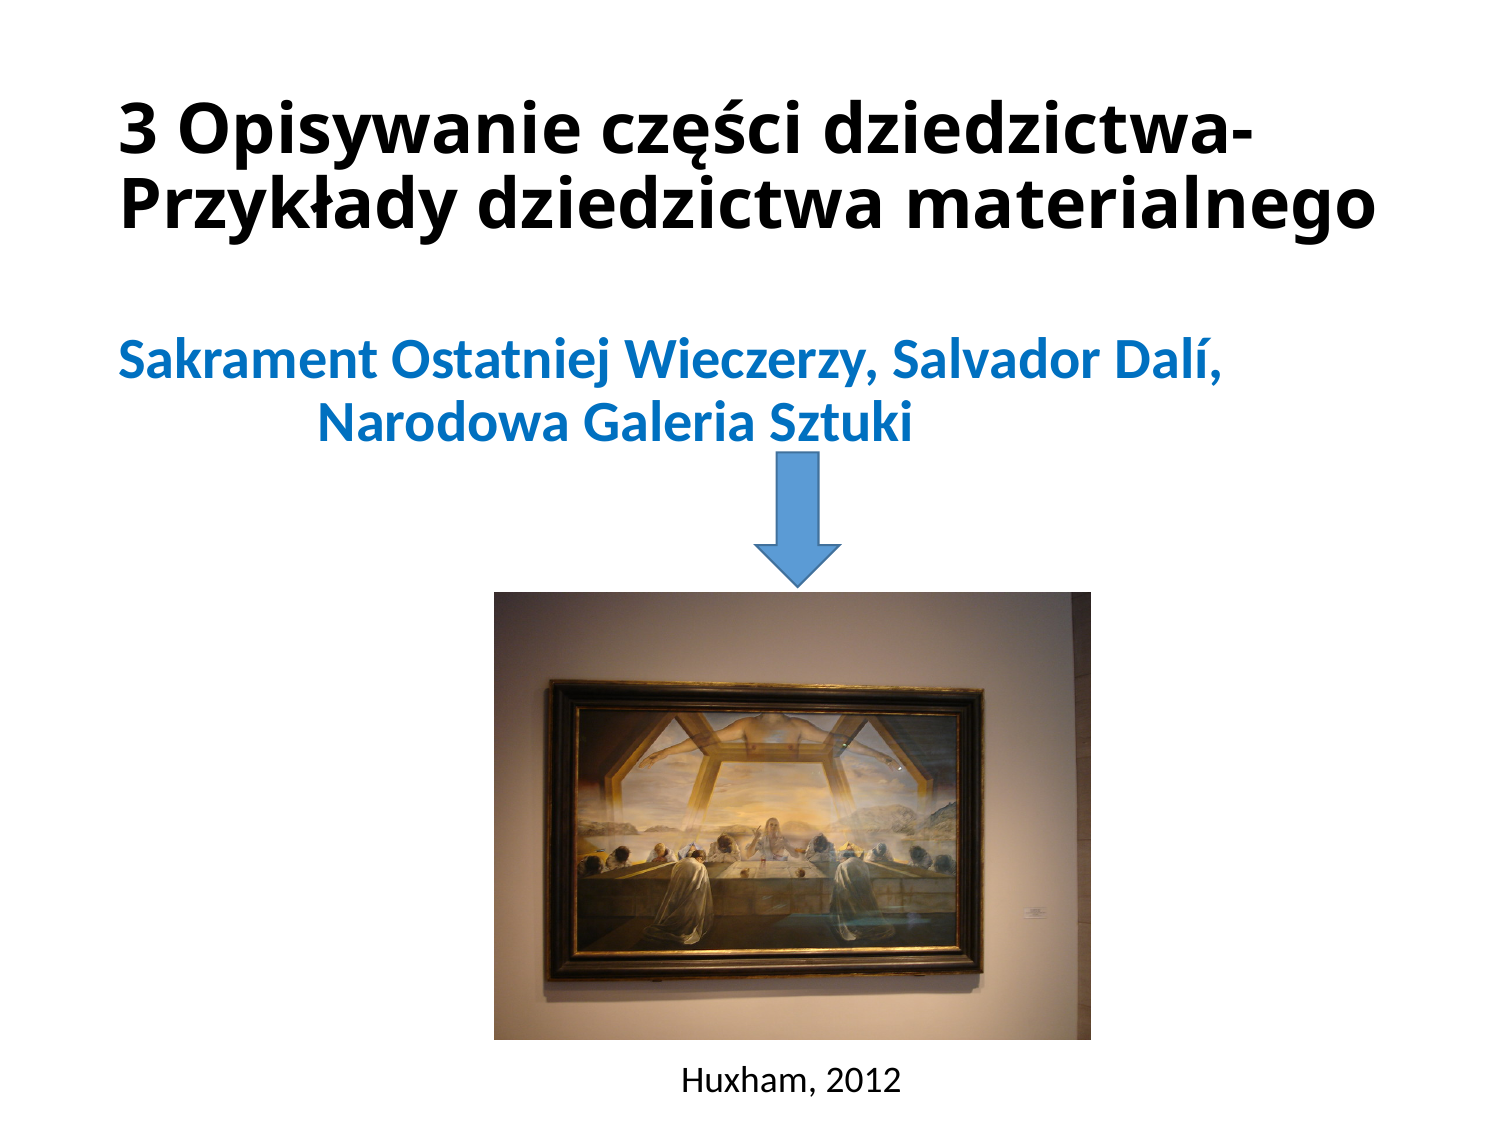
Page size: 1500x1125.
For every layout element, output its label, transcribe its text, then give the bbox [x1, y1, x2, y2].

picture [494, 592, 1091, 1040]
text_box Huxham, 2012 [666, 1047, 917, 1107]
title 3 Opisywanie części dziedzictwa- Przykłady dziedzictwa materialnego [103, 59, 1397, 278]
text_box [755, 452, 840, 588]
list Sakrament Ostatniej Wieczerzy, Salvador Dalí, Narodowa Galeria Sztuki [103, 320, 1397, 1035]
